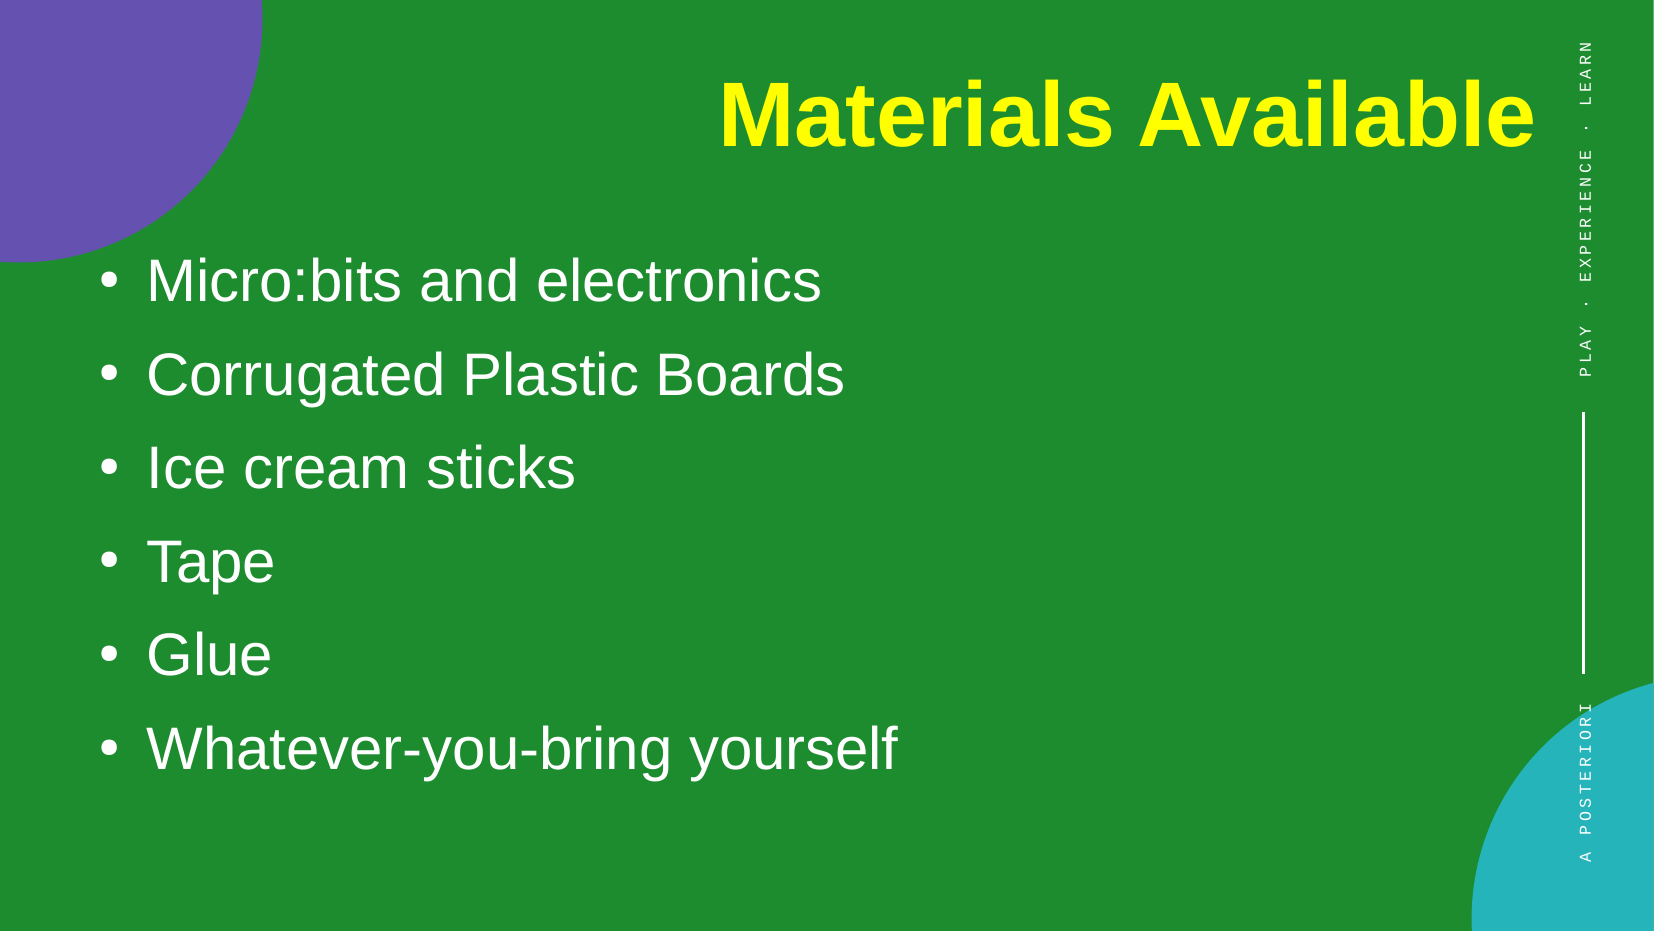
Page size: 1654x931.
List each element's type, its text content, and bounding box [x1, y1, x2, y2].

title Materials Available [262, 37, 1538, 193]
list Micro:bits and electronics Corrugated Plastic Boards Ice cream sticks Tape Glue Whatever-you-bring yourself [82, 247, 1571, 787]
